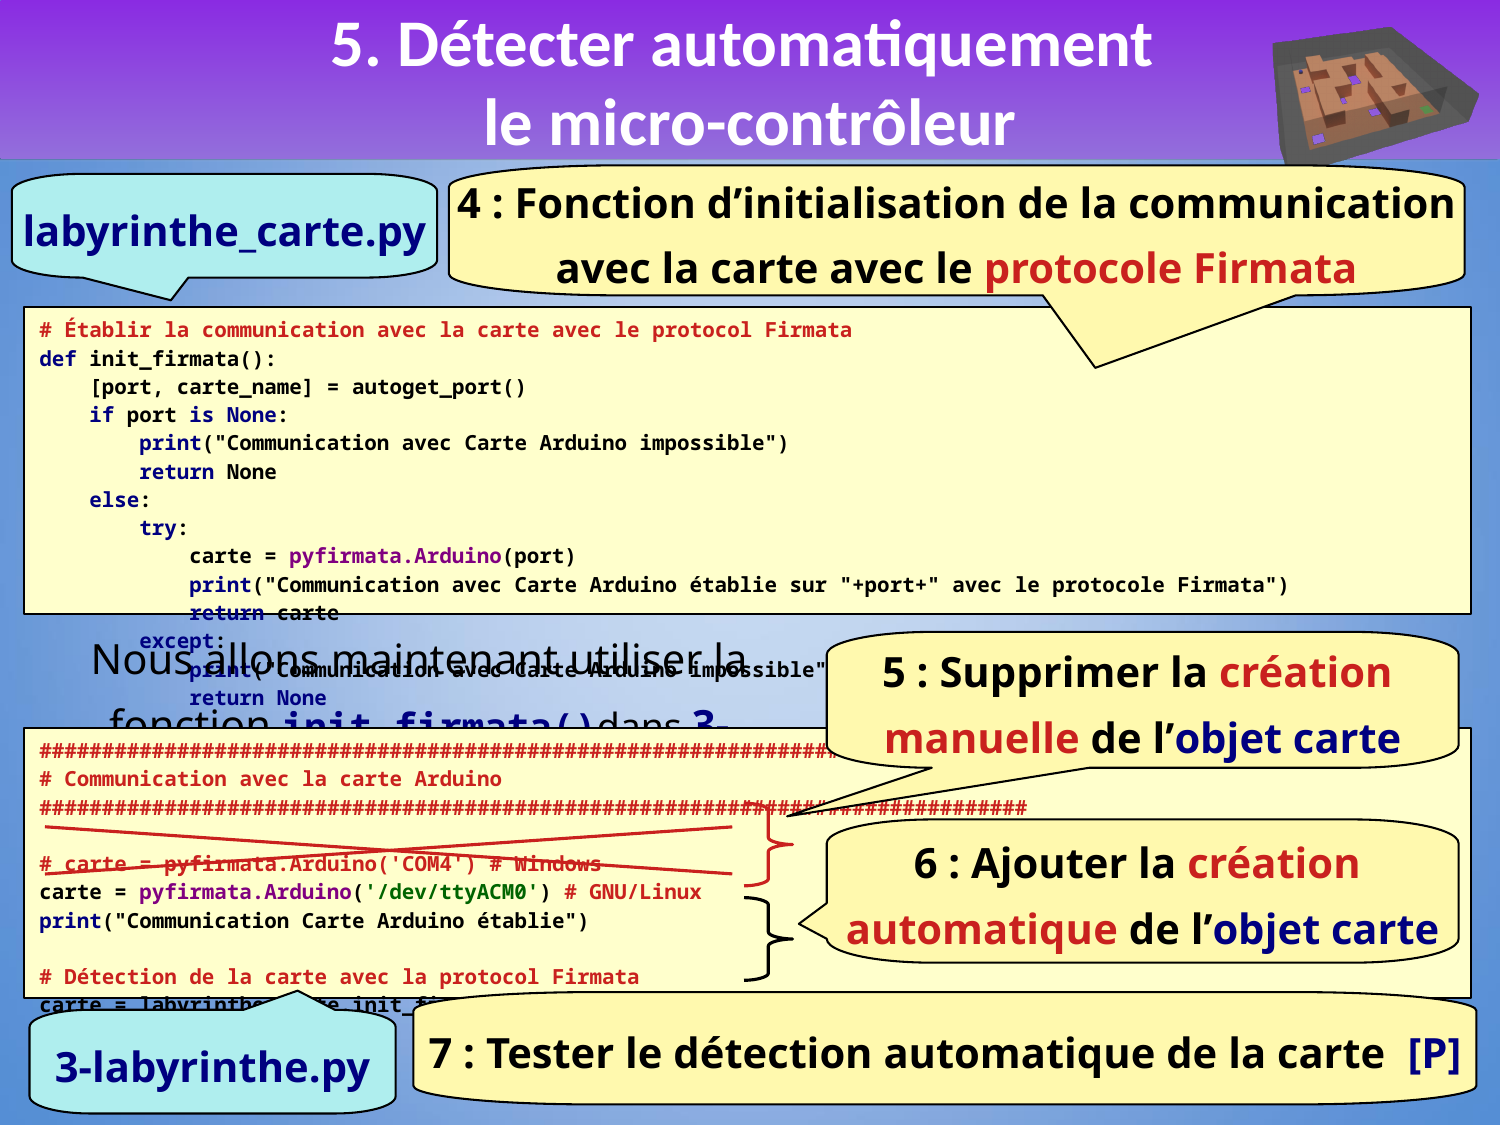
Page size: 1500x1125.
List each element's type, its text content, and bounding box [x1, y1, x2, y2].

text_box 4 : Fonction d’initialisation de la communication avec la carte avec le protocole Firmata [448, 165, 1465, 368]
text_box 3-labyrinthe.py [29, 990, 396, 1114]
text_box labyrinthe_carte.py [11, 173, 438, 301]
text_box ############################################################################### # Communication avec la carte Arduino ############################################################################### # carte = pyfirmata.Arduino('COM4') # Windows carte = pyfirmata.Arduino('/dev/ttyACM0') # GNU/Linux print("Communication Carte Arduino établie") # Détection de la carte avec la protocol Firmata carte = labyrinthe_carte.init_firmata() if carte is None: bge.logic.endGame() [23, 727, 1471, 998]
text_box 5. Détecter automatiquement le micro-contrôleur [0, 0, 1500, 159]
text_box 7 : Tester le détection automatique de la carte [P] [413, 992, 1477, 1105]
text_box # Établir la communication avec la carte avec le protocol Firmata def init_firmata(): [port, carte_name] = autoget_port() if port is None: print("Communication avec Carte Arduino impossible") return None else: try: carte = pyfirmata.Arduino(port) print("Communication avec Carte Arduino établie sur "+port+" avec le protocole Firmata") return carte except: print("Communication avec Carte Arduino impossible") return None [23, 307, 1471, 615]
text_box 6 : Ajouter la création automatique de l’objet carte [798, 819, 1459, 963]
text_box 5 : Supprimer la création manuelle de l’objet carte [787, 631, 1459, 817]
picture [0, 27, 1500, 1125]
text_box Nous allons maintenant utiliser la fonction init_firmata()dans 3-labyrinthe.py. [23, 614, 815, 726]
